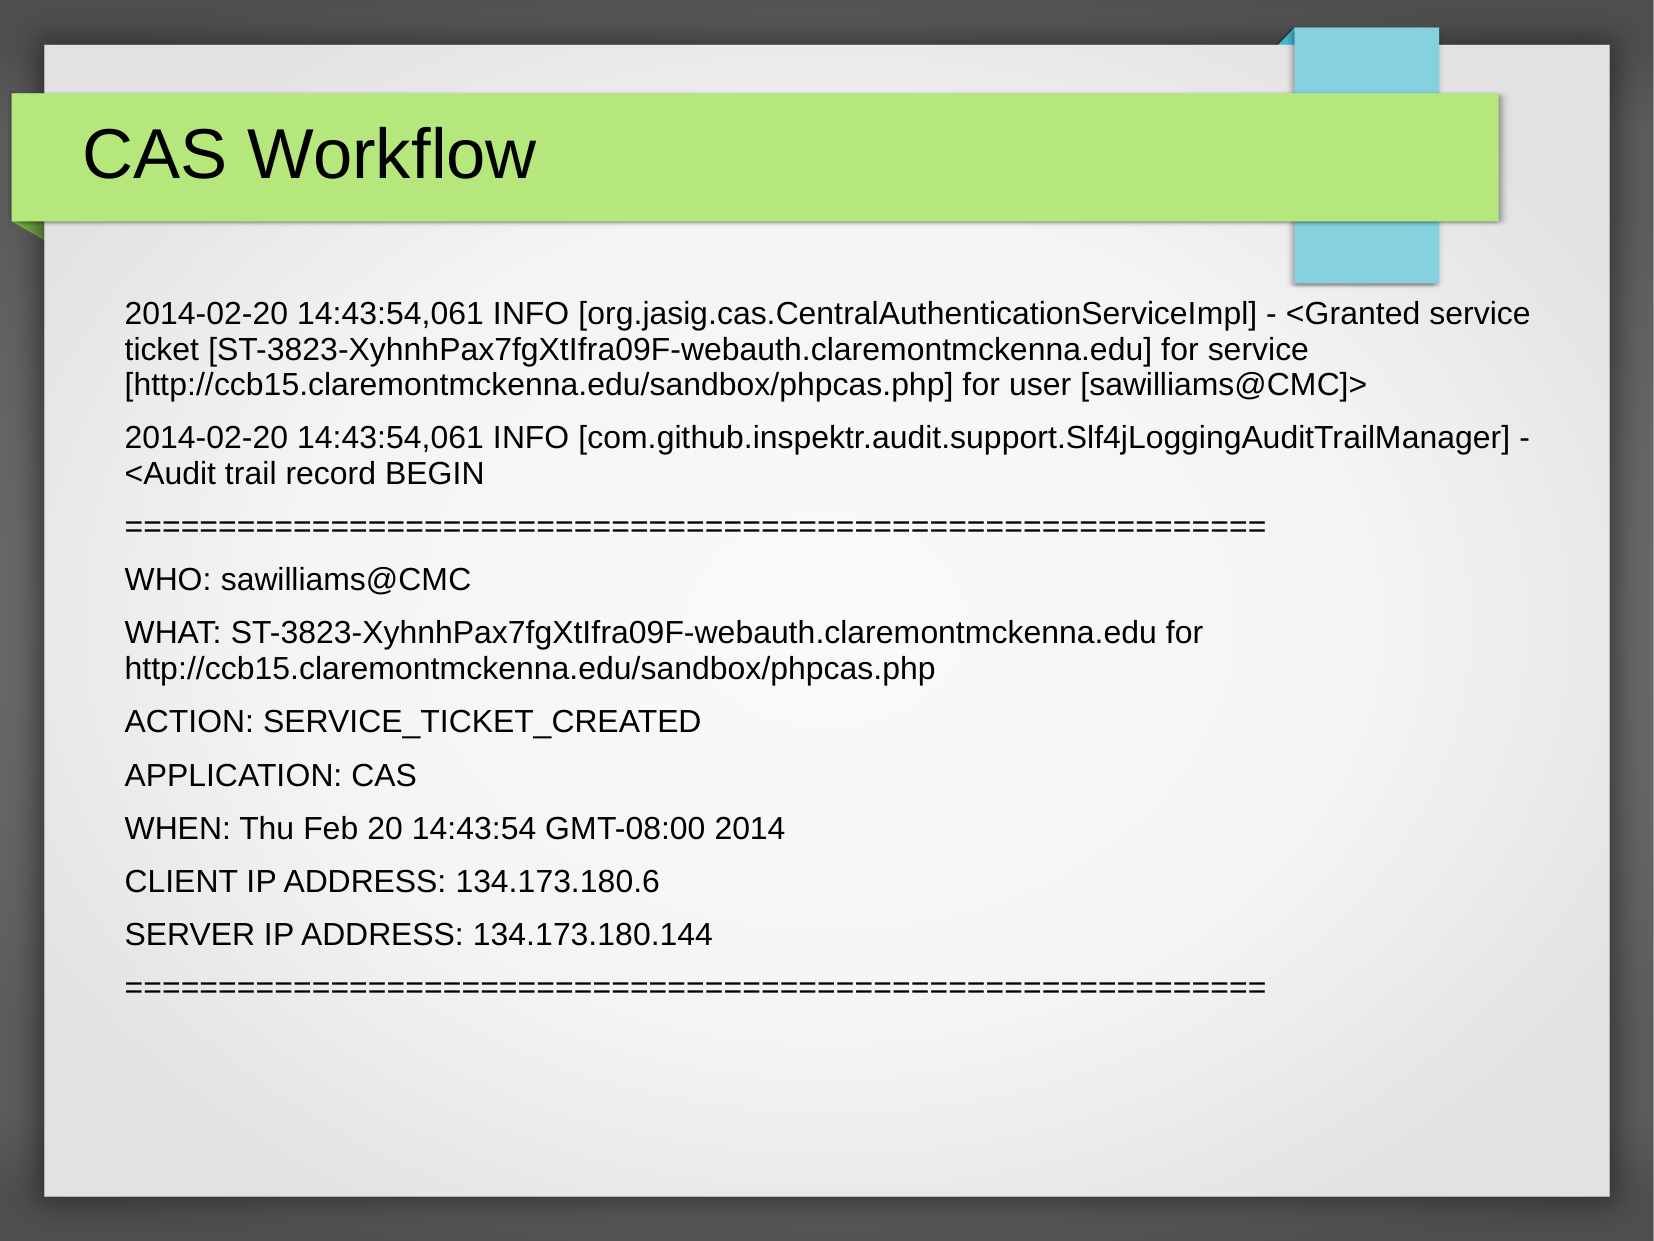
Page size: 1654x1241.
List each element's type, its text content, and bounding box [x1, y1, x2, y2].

picture [0, 0, 1654, 1241]
list 2014-02-20 14:43:54,061 INFO [org.jasig.cas.CentralAuthenticationServiceImpl] - <Granted service ticket [ST-3823-XyhnhPax7fgXtIfra09F-webauth.claremontmckenna.edu] for service [http://ccb15.claremontmckenna.edu/sandbox/phpcas.php] for user [sawilliams@CMC]> 2014-02-20 14:43:54,061 INFO [com.github.inspektr.audit.support.Slf4jLoggingAuditTrailManager] - <Audit trail record BEGIN ============================================================= WHO: sawilliams@CMC WHAT: ST-3823-XyhnhPax7fgXtIfra09F-webauth.claremontmckenna.edu for http://ccb15.claremontmckenna.edu/sandbox/phpcas.php ACTION: SERVICE_TICKET_CREATED APPLICATION: CAS WHEN: Thu Feb 20 14:43:54 GMT-08:00 2014 CLIENT IP ADDRESS: 134.173.180.6 SERVER IP ADDRESS: 134.173.180.144 ============================================================= [82, 295, 1571, 1015]
title CAS Workflow [82, 94, 1264, 213]
